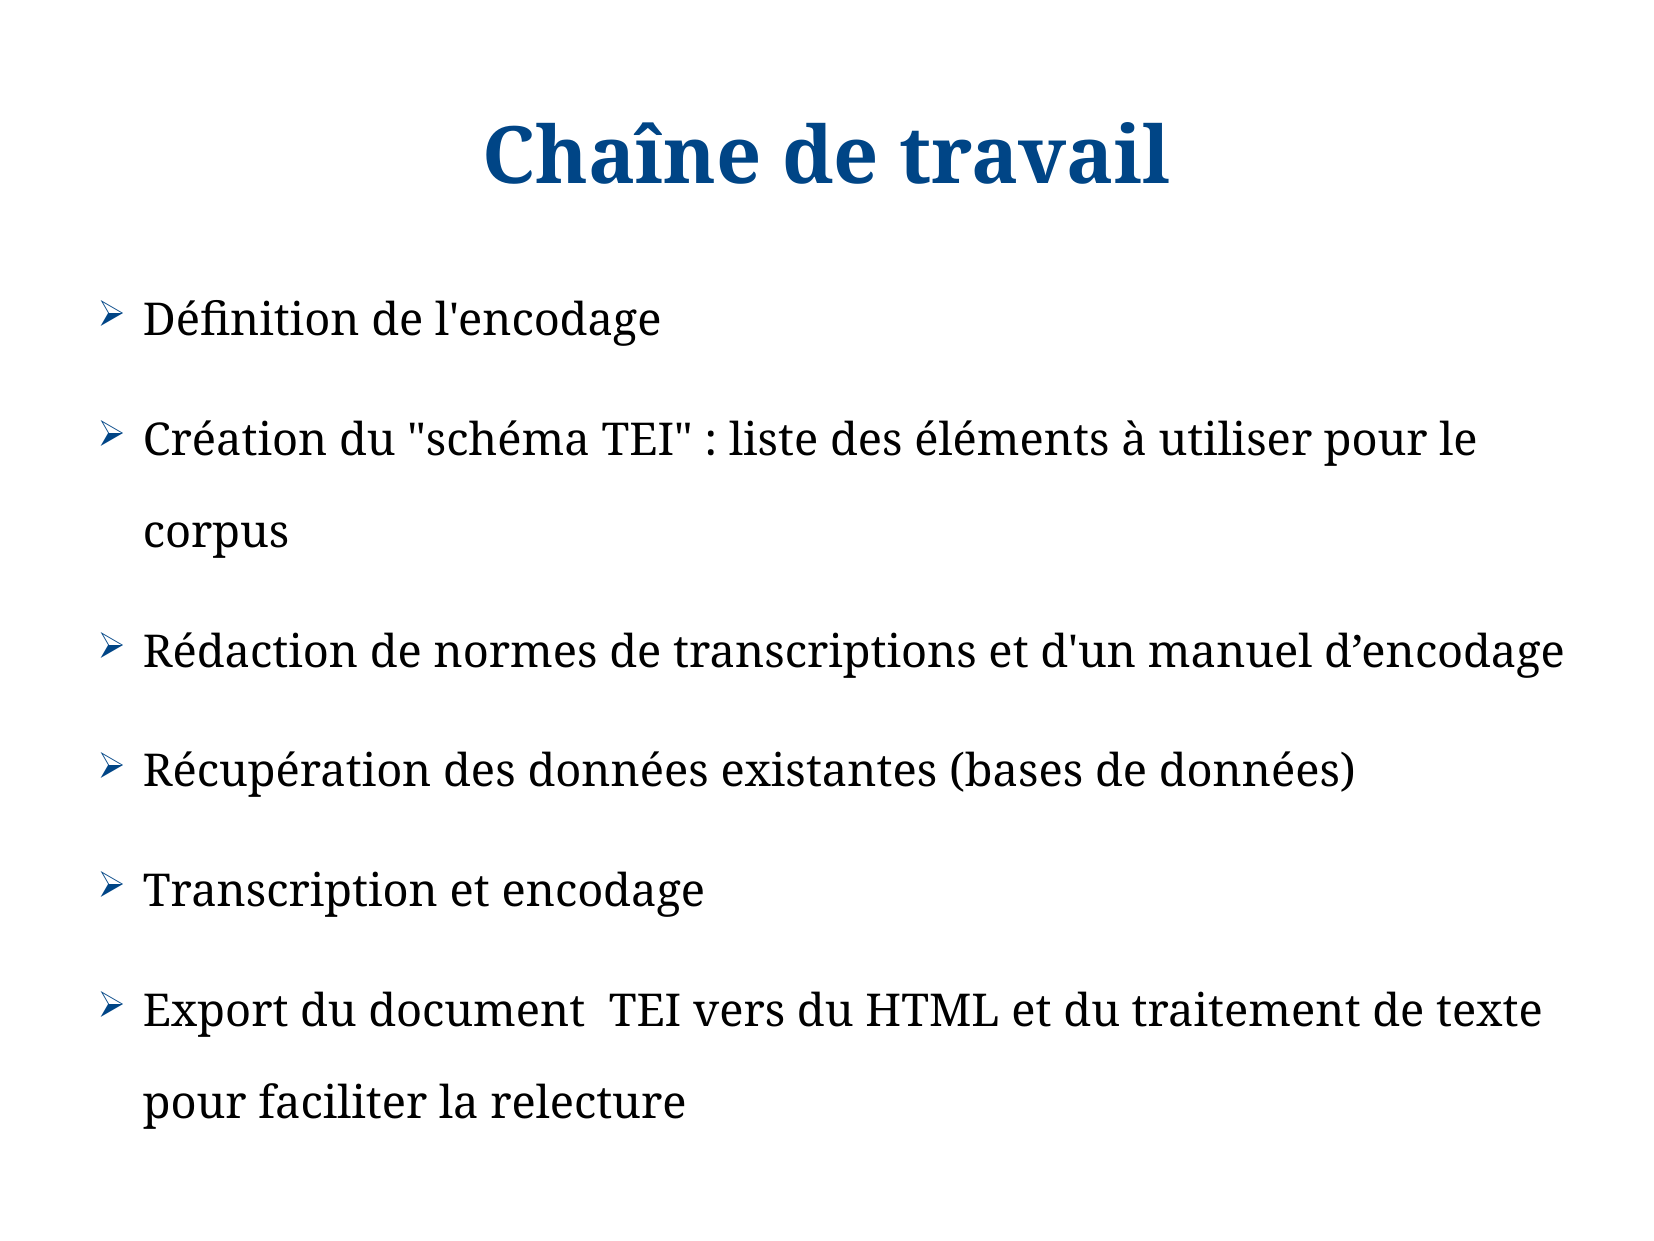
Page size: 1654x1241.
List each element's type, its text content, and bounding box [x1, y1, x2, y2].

title Chaîne de travail [82, 49, 1571, 256]
list Définition de l'encodage Création du "schéma TEI" : liste des éléments à utiliser pour le corpus Rédaction de normes de transcriptions et d'un manuel d’encodage Récupération des données existantes (bases de données) Transcription et encodage Export du document TEI vers du HTML et du traitement de texte pour faciliter la relecture [82, 256, 1571, 1217]
